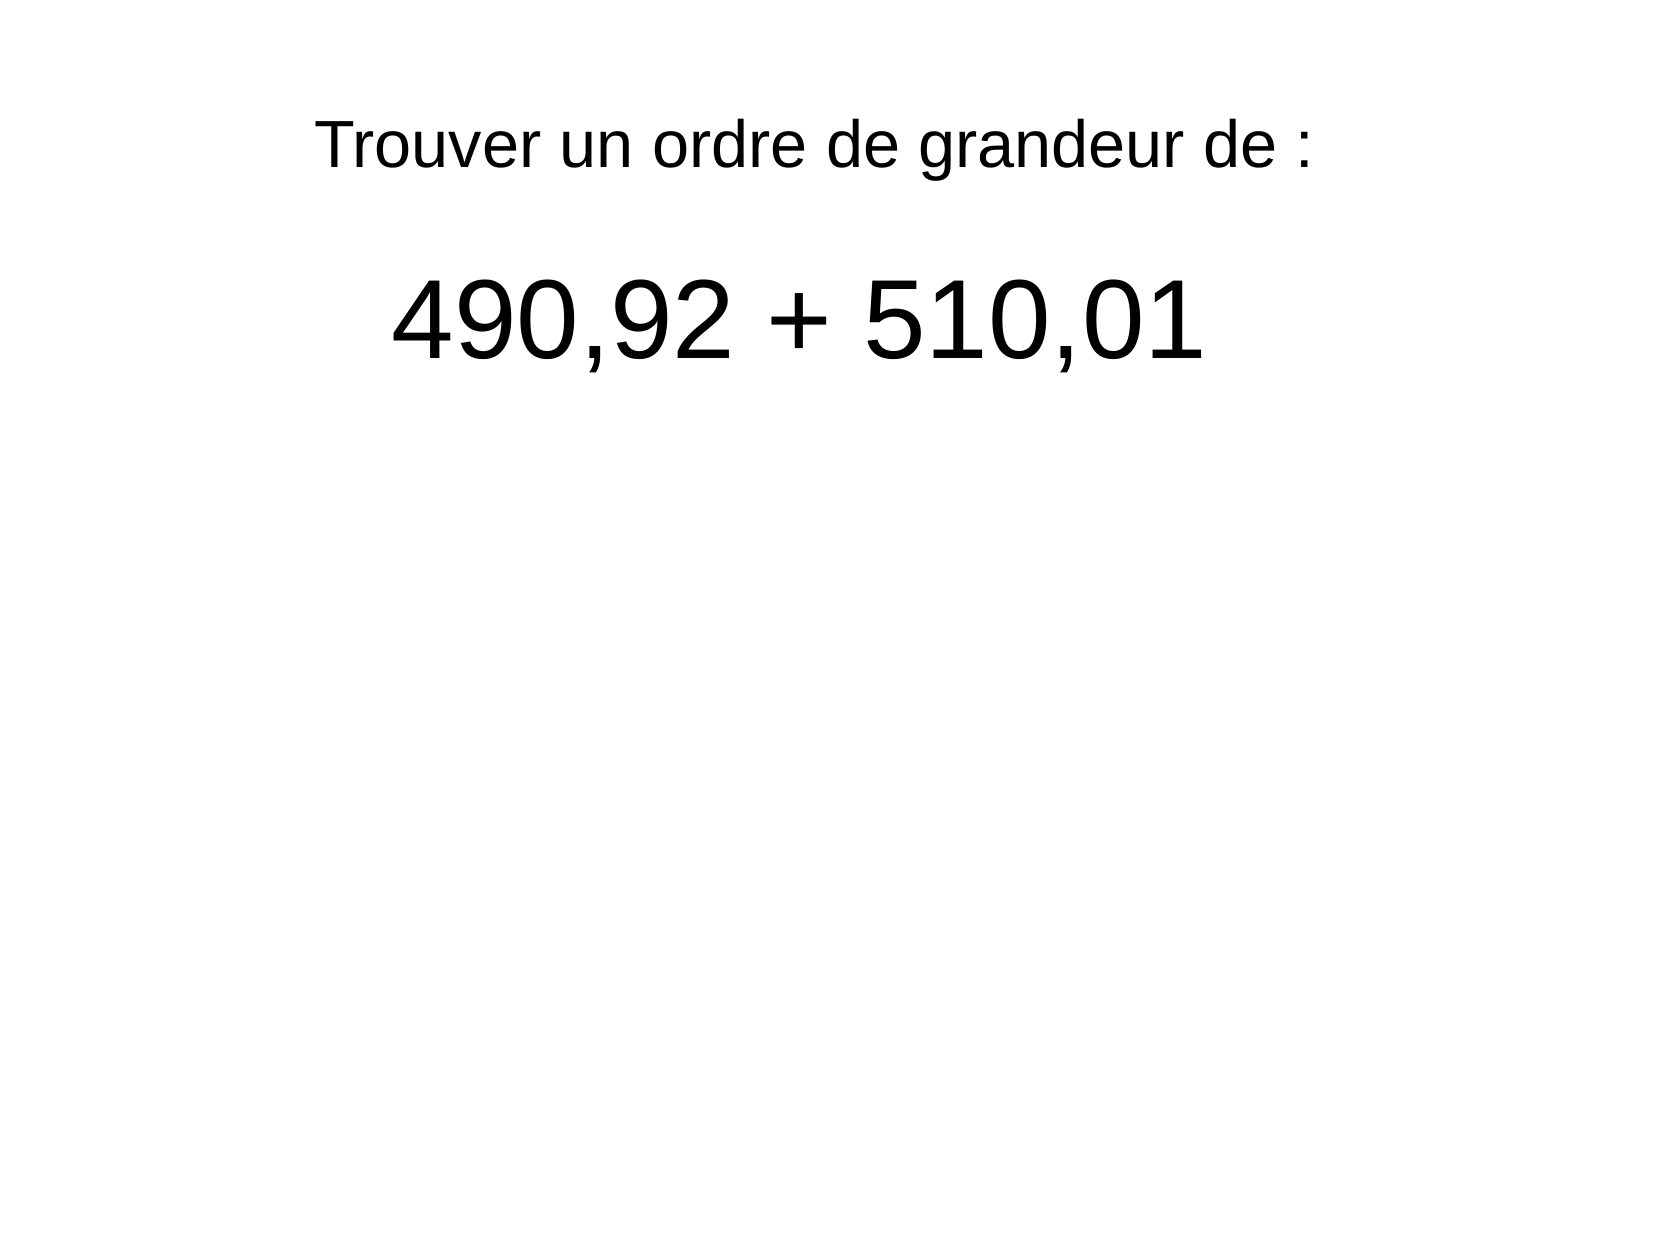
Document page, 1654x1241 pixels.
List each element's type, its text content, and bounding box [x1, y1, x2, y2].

subtitle Trouver un ordre de grandeur de : 490,92 + 510,01 [70, 48, 1560, 591]
